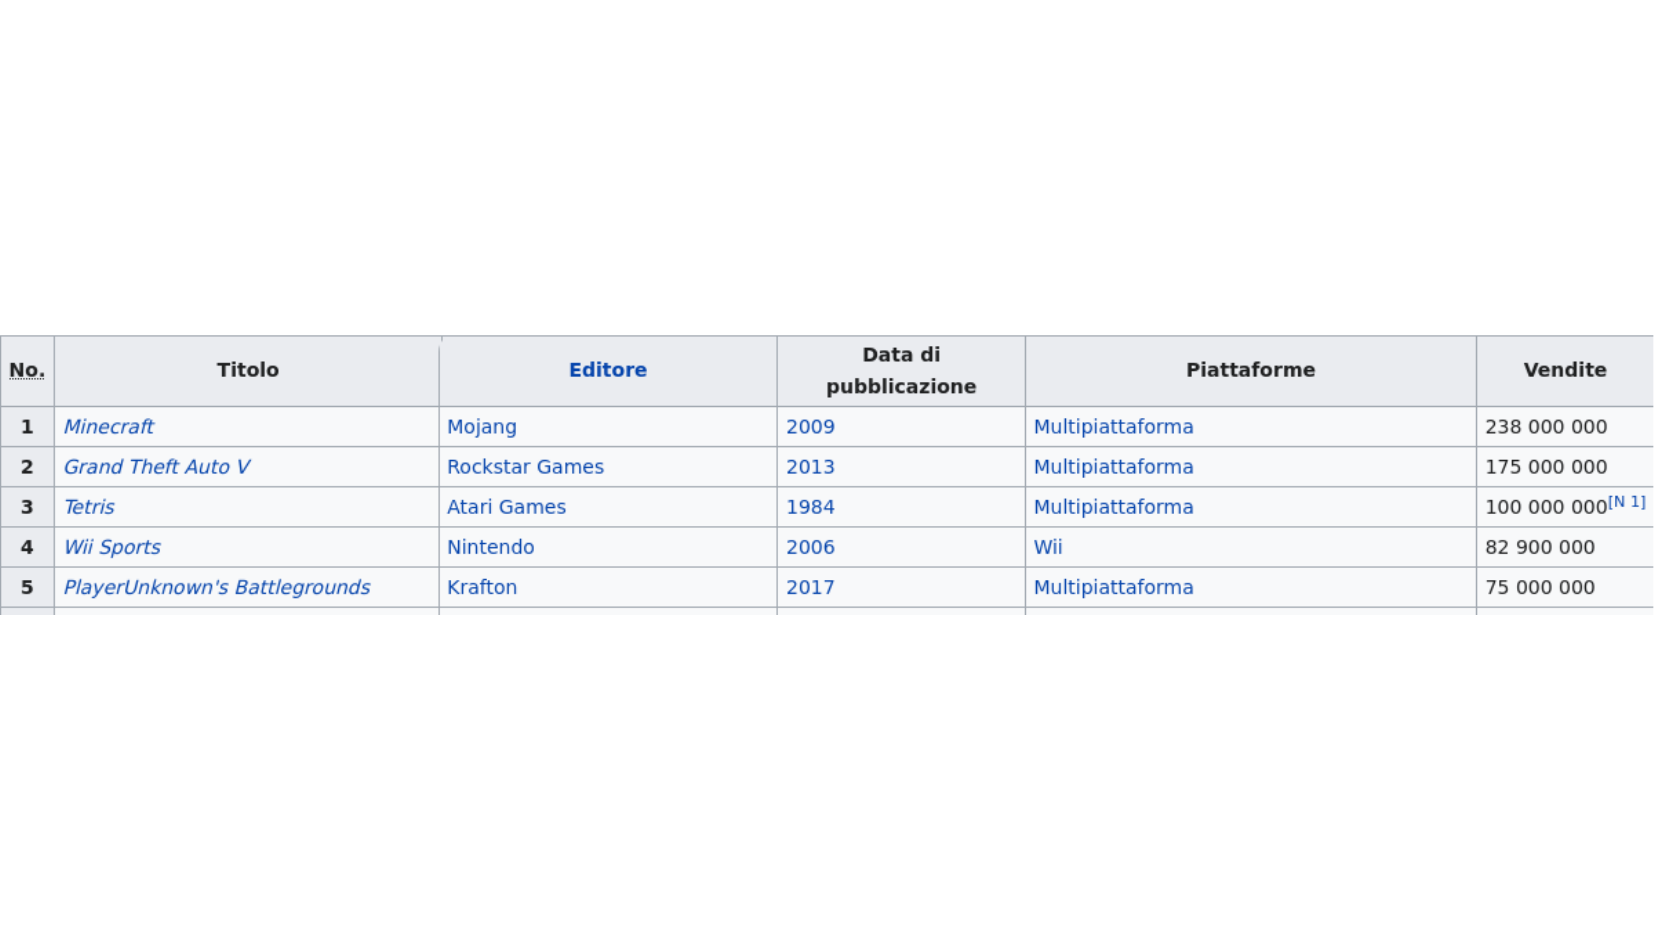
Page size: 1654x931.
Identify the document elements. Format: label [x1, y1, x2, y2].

picture [0, 334, 1654, 615]
